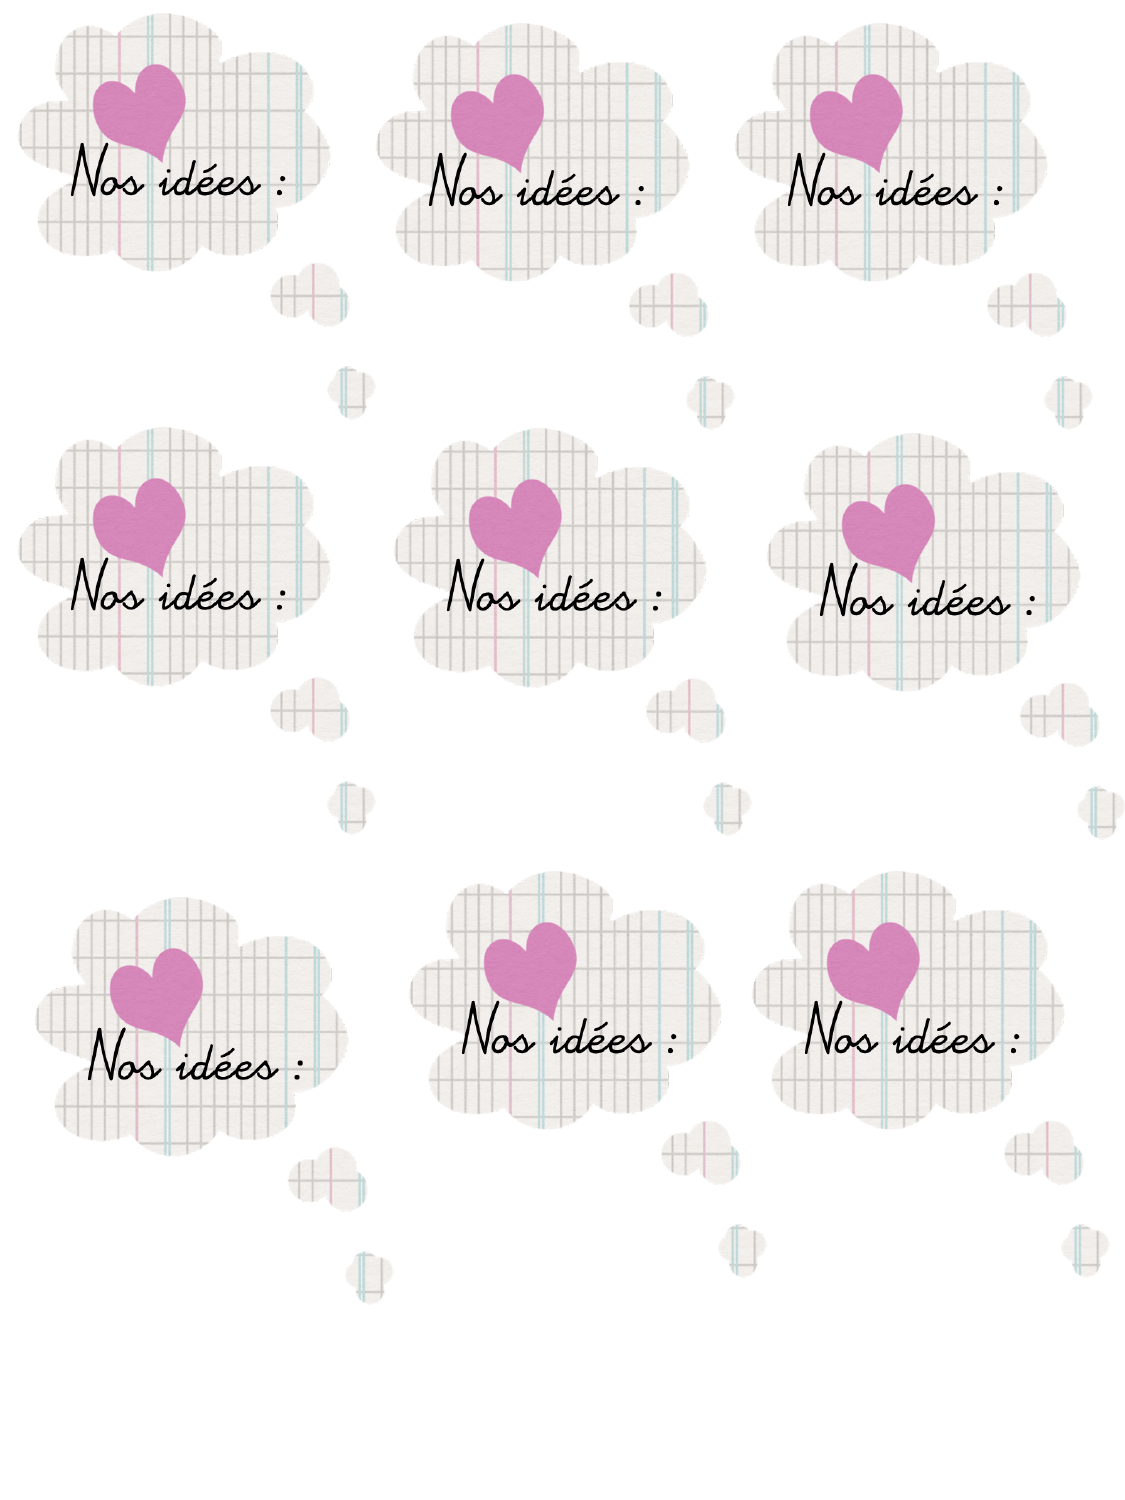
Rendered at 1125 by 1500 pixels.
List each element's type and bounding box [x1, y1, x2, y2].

picture [408, 871, 1110, 1278]
picture [766, 433, 1125, 840]
picture [17, 13, 1093, 836]
picture [34, 897, 394, 1305]
